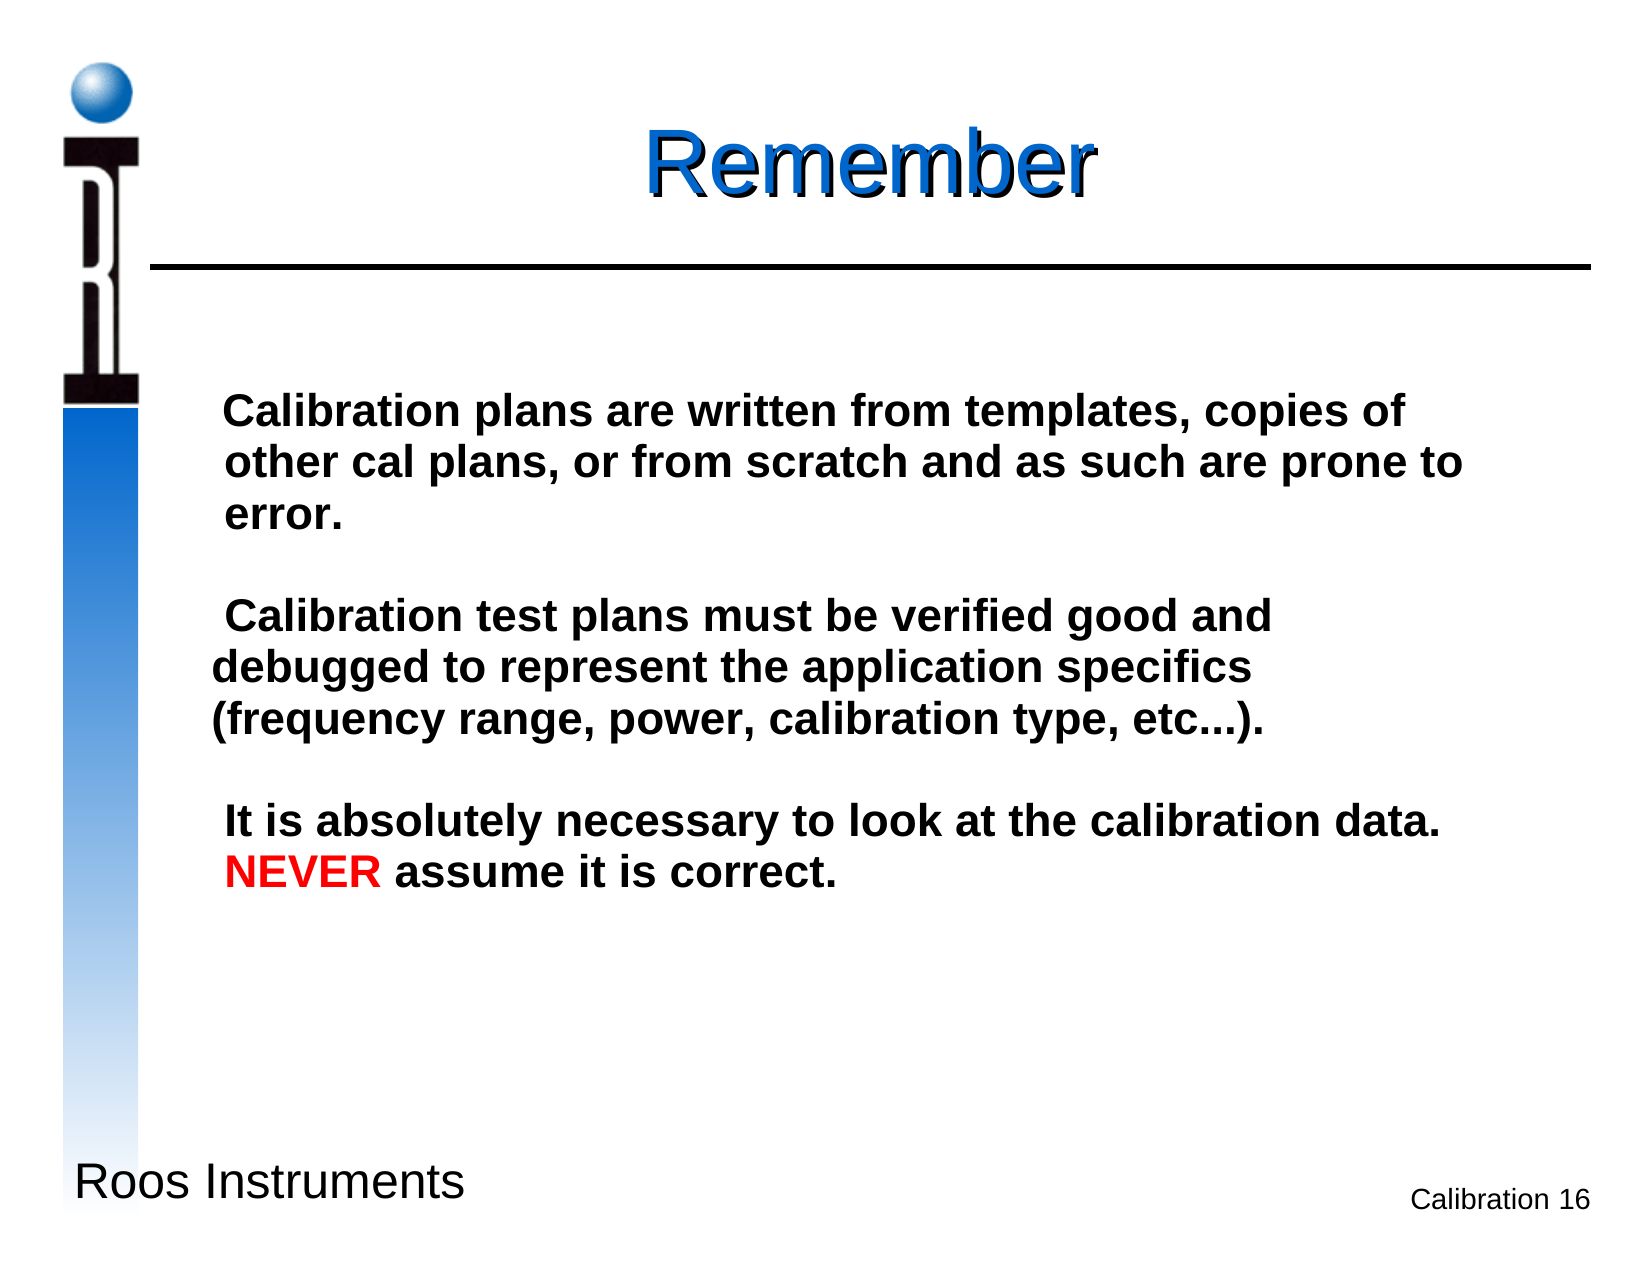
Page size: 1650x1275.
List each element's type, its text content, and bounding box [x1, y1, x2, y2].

title Remember [147, 59, 1591, 265]
text_box Calibration plans are written from templates, copies of other cal plans, or from scratch and as such are prone to error. Calibration test plans must be verified good and debugged to represent the application specifics (frequency range, power, calibration type, etc...). It is absolutely necessary to look at the calibration data. NEVER assume it is correct. [196, 377, 1532, 958]
picture [59, 59, 144, 411]
